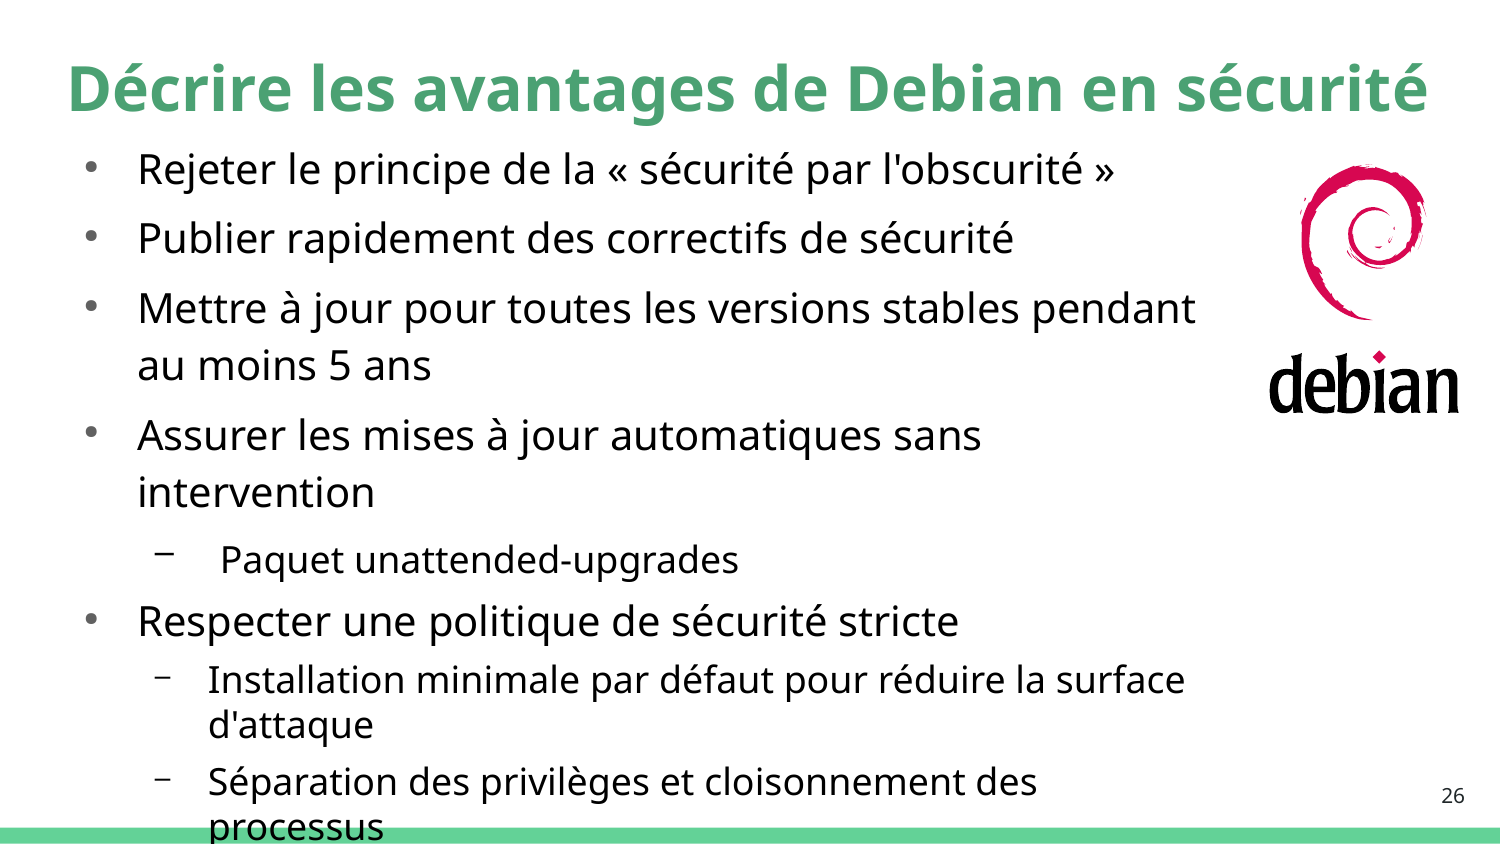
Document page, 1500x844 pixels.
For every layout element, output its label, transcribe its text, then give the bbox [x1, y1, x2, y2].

text_box <numéro> [1389, 764, 1480, 830]
title Décrire les avantages de Debian en sécurité [51, 23, 1477, 117]
list Rejeter le principe de la « sécurité par l'obscurité » Publier rapidement des correctifs de sécurité Mettre à jour pour toutes les versions stables pendant au moins 5 ans Assurer les mises à jour automatiques sans intervention Paquet unattended-upgrades Respecter une politique de sécurité stricte Installation minimale par défaut pour réduire la surface d'attaque Séparation des privilèges et cloisonnement des processus Audits de code réguliers et respect des bonnes pratiques [51, 120, 1241, 827]
picture [1269, 164, 1459, 414]
